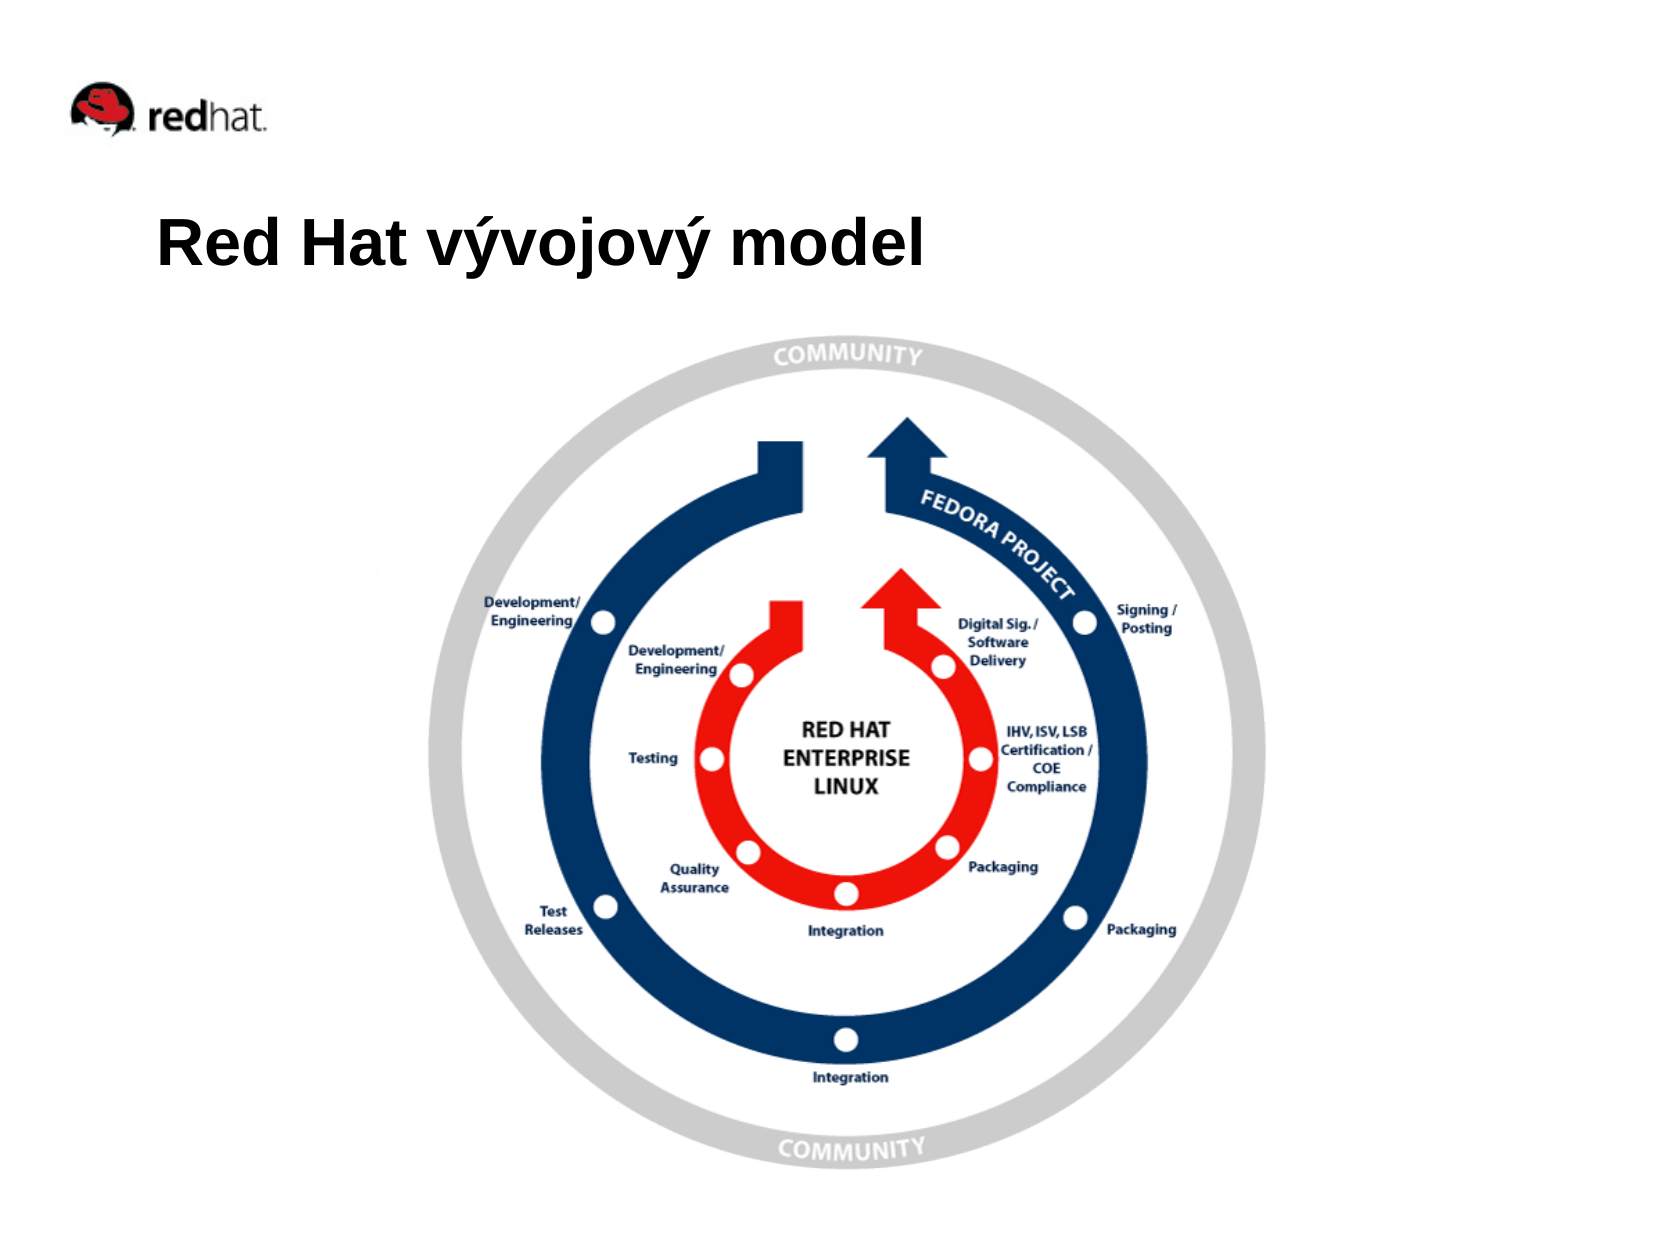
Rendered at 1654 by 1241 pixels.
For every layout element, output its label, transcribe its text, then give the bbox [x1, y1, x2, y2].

picture [0, 0, 1652, 1239]
title Red Hat vývojový model [156, 196, 1502, 288]
